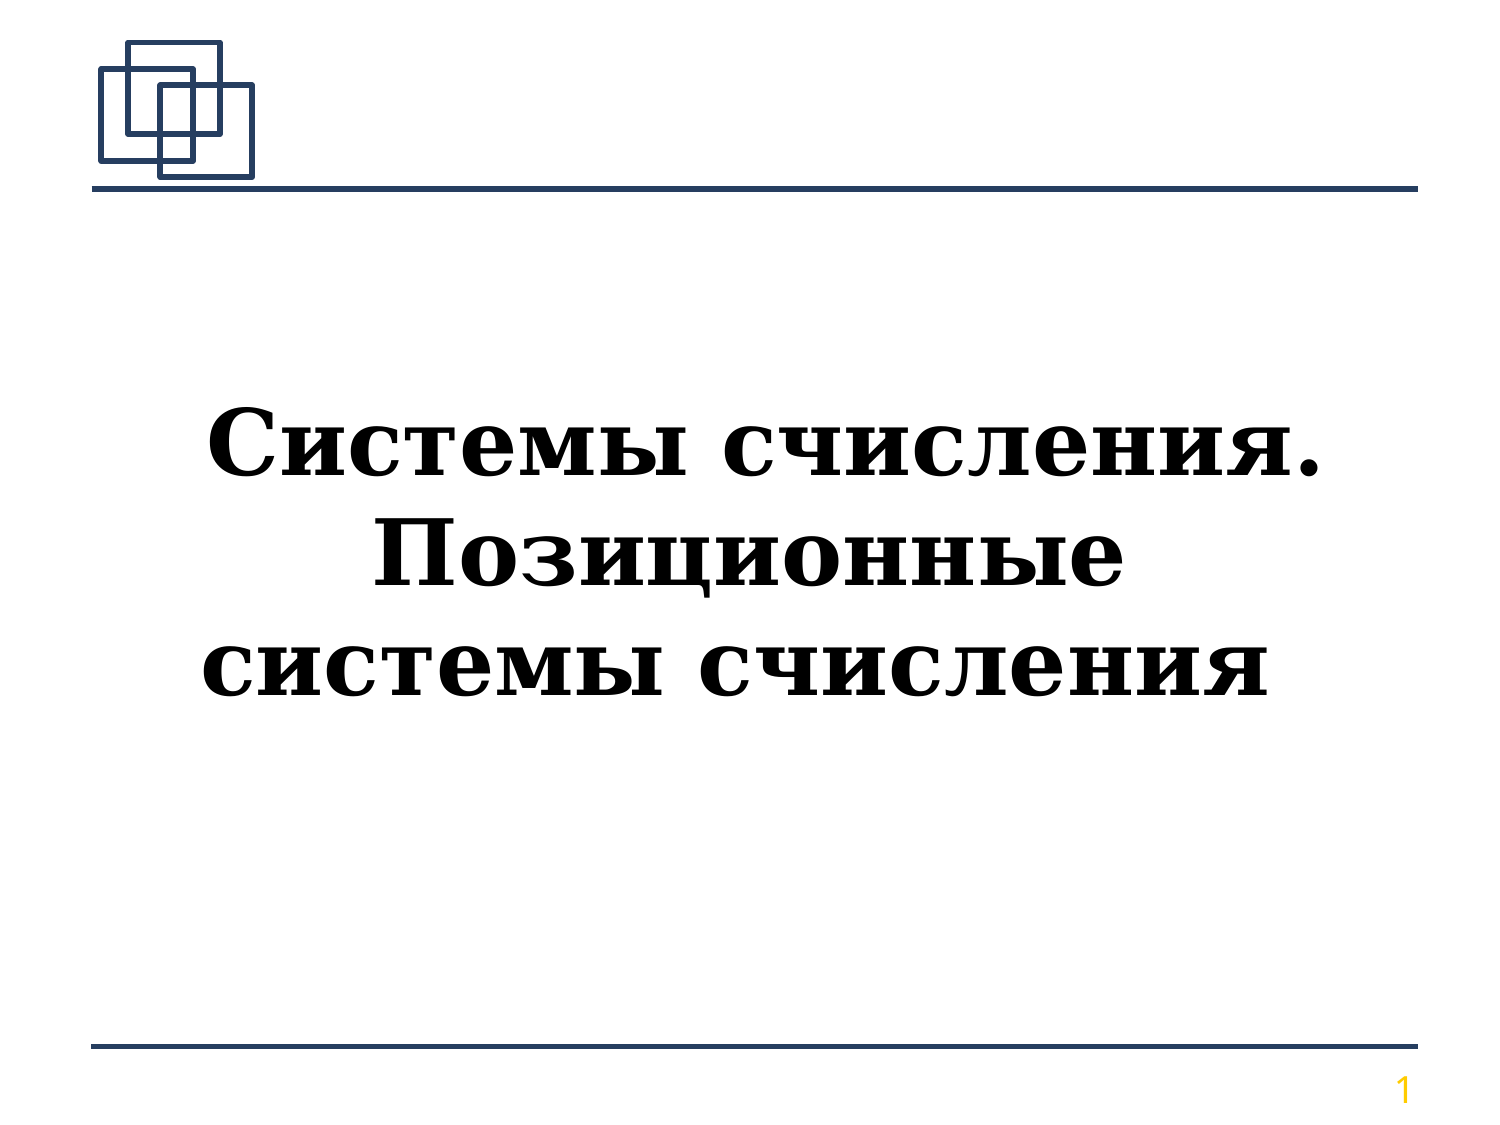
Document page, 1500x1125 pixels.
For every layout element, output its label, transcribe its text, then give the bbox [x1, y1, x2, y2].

title Системы счисления. Позиционные системы счисления [112, 299, 1388, 799]
